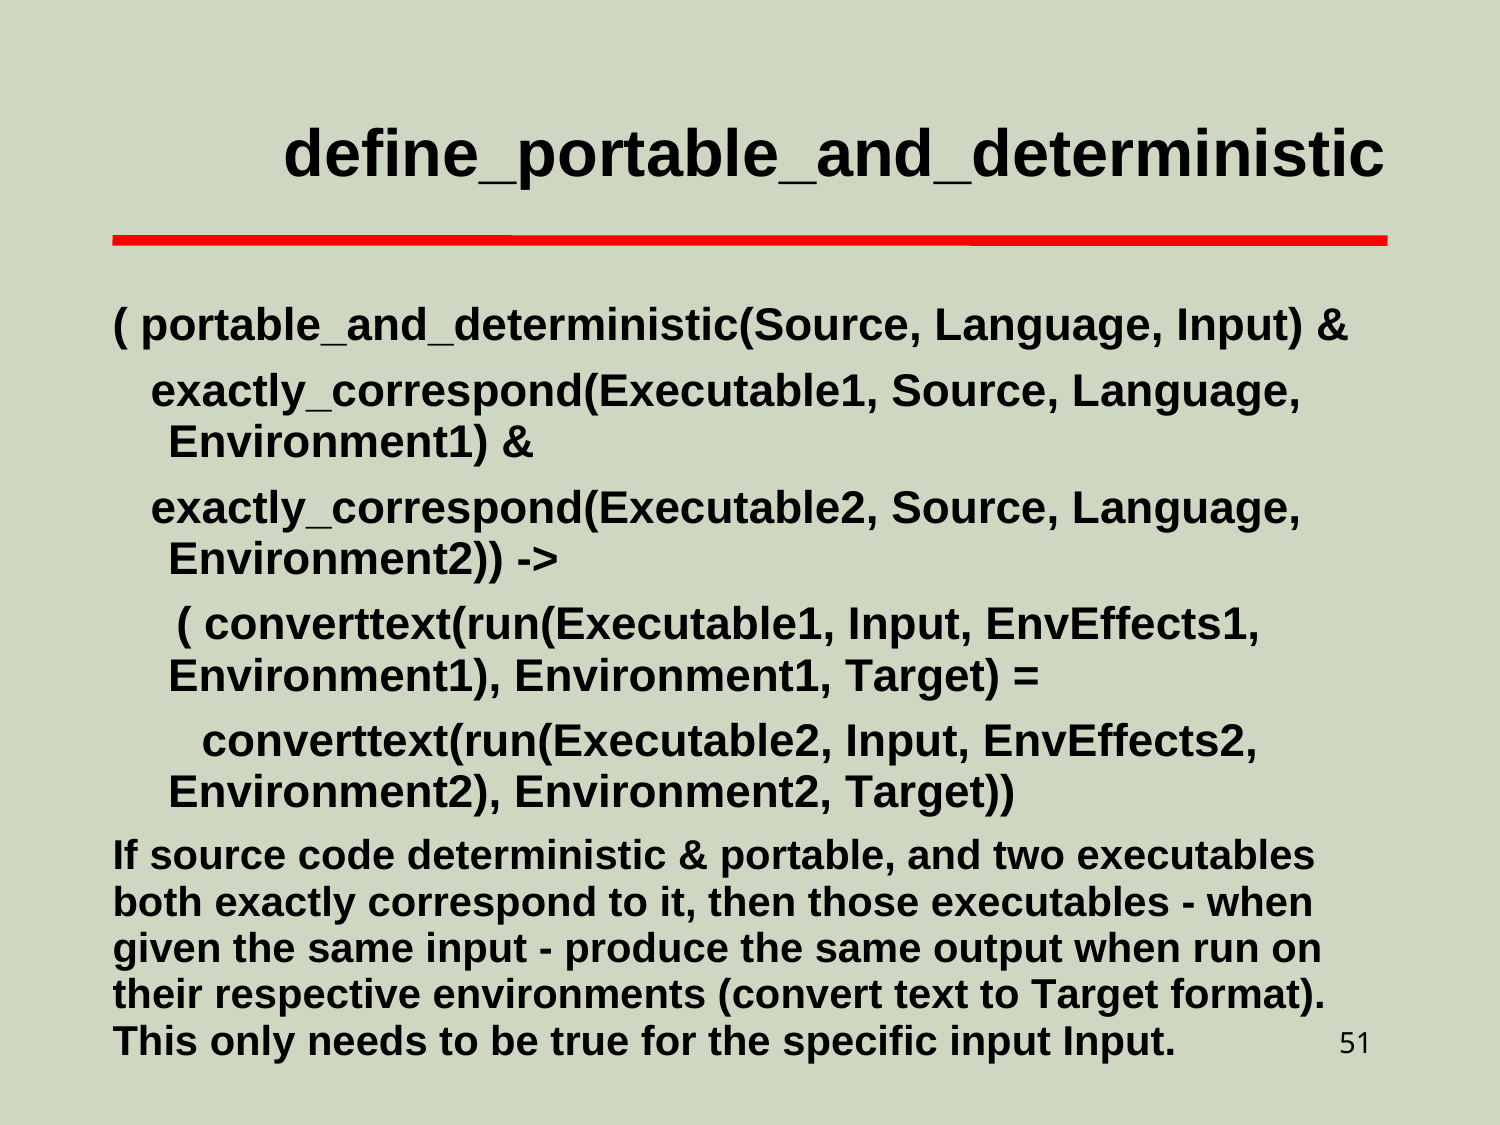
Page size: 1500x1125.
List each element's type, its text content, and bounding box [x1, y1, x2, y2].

title define_portable_and_deterministic [124, 117, 1387, 192]
list ( portable_and_deterministic(Source, Language, Input) & exactly_correspond(Executable1, Source, Language, Environment1) & exactly_correspond(Executable2, Source, Language, Environment2)) -> ( converttext(run(Executable1, Input, EnvEffects1, Environment1), Environment1, Target) = converttext(run(Executable2, Input, EnvEffects2, Environment2), Environment2, Target)) If source code deterministic & portable, and two executables both exactly correspond to it, then those executables - when given the same input - produce the same output when run on their respective environments (convert text to Target format). This only needs to be true for the specific input Input. [112, 299, 1387, 1099]
